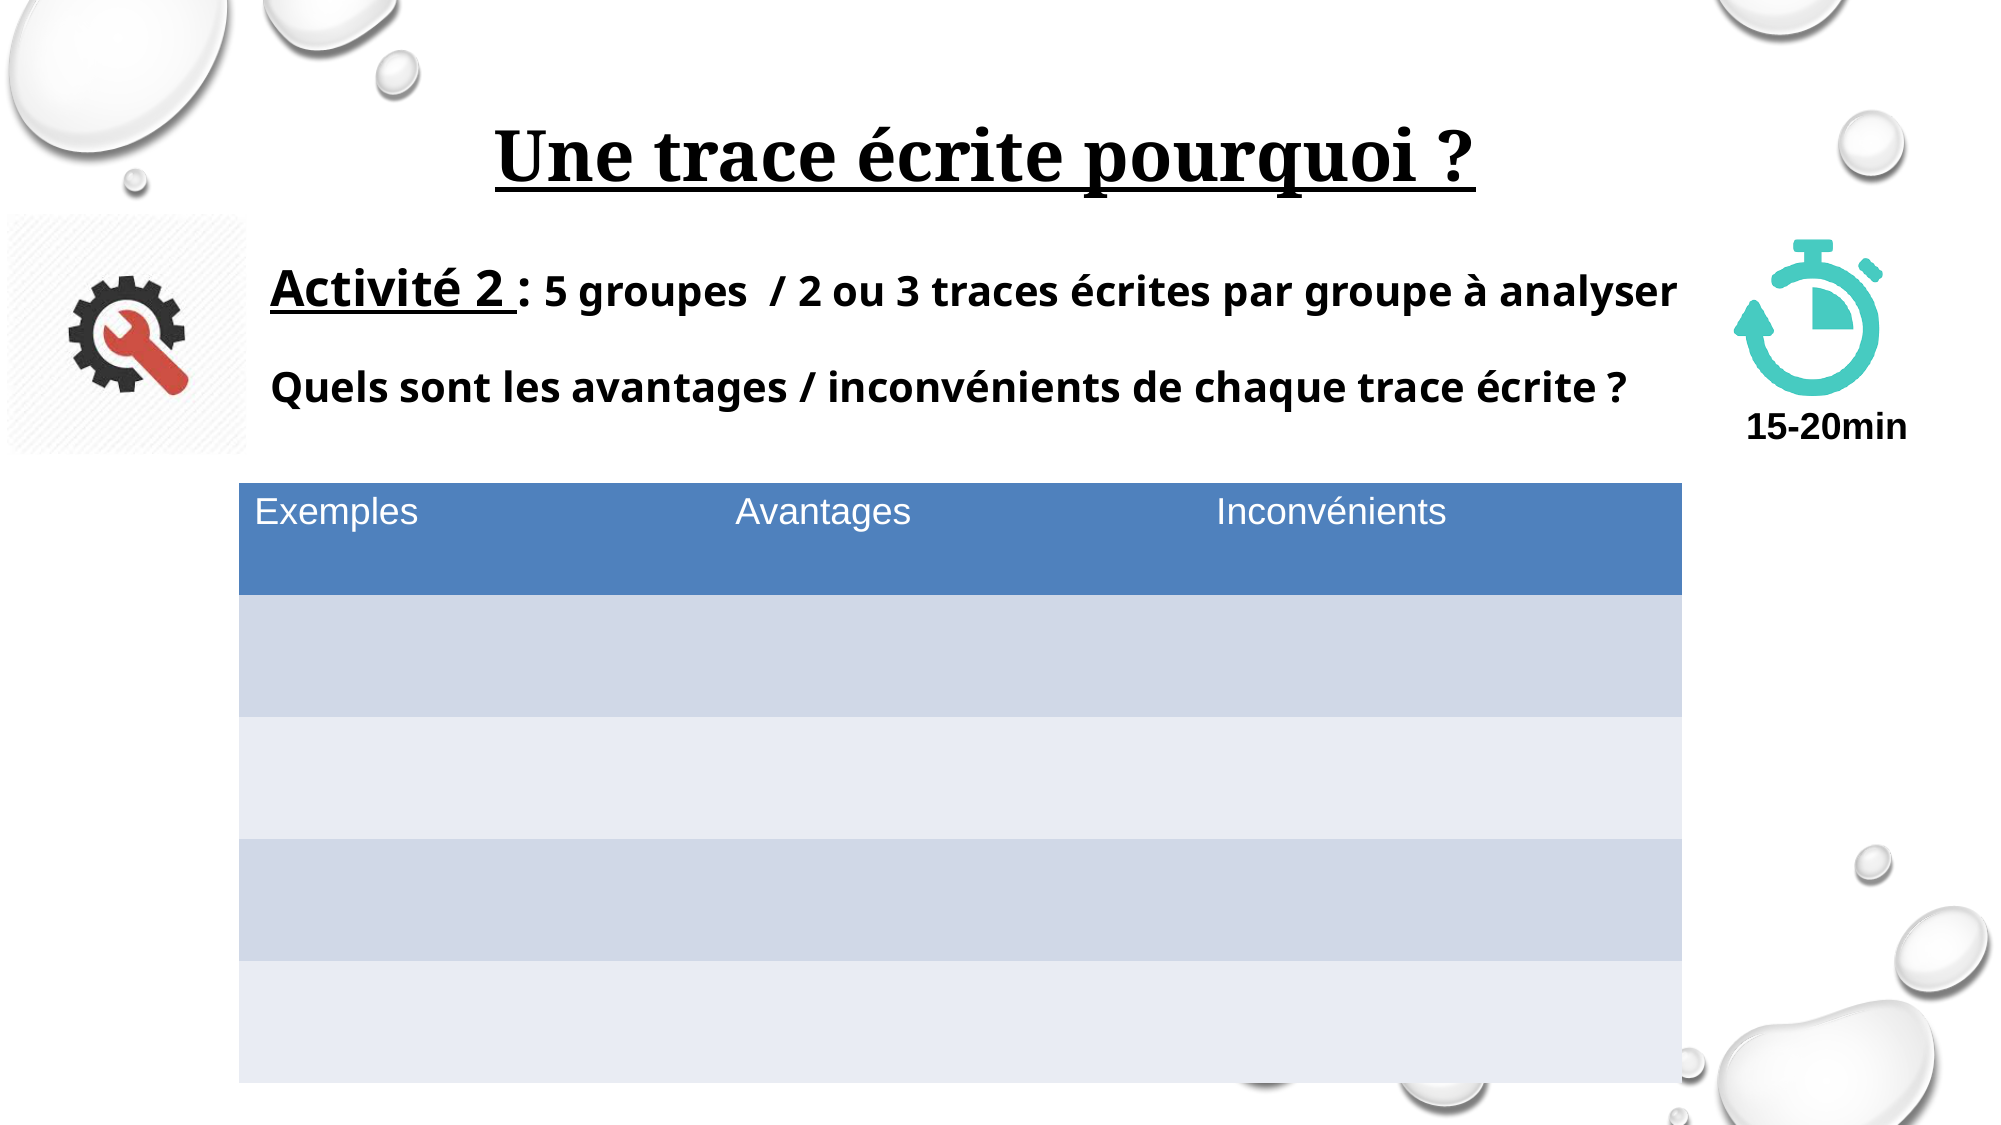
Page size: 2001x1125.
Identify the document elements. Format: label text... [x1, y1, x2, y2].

table_cell [239, 839, 720, 961]
table_cell [239, 595, 720, 717]
table_cell [1201, 595, 1682, 717]
table_cell [720, 595, 1201, 717]
table_cell [720, 717, 1201, 839]
table_cell [1201, 717, 1682, 839]
table_cell [239, 961, 720, 1083]
picture [0, 0, 2000, 1125]
table_cell [239, 717, 720, 839]
table_header Exemples [239, 483, 720, 595]
text_box 15-20min [1731, 394, 1924, 455]
table_cell [1201, 961, 1682, 1083]
table_header Avantages [720, 483, 1201, 595]
text_box Activité 2 : 5 groupes / 2 ou 3 traces écrites par groupe à analyser Quels sont les avantages / inconvénients de chaque trace écrite ? [255, 248, 1695, 419]
table_cell [720, 961, 1201, 1083]
table_header Inconvénients [1201, 483, 1682, 595]
text_box Une trace écrite pourquoi ? [479, 49, 2000, 289]
table_cell [1201, 839, 1682, 961]
table_cell [720, 839, 1201, 961]
